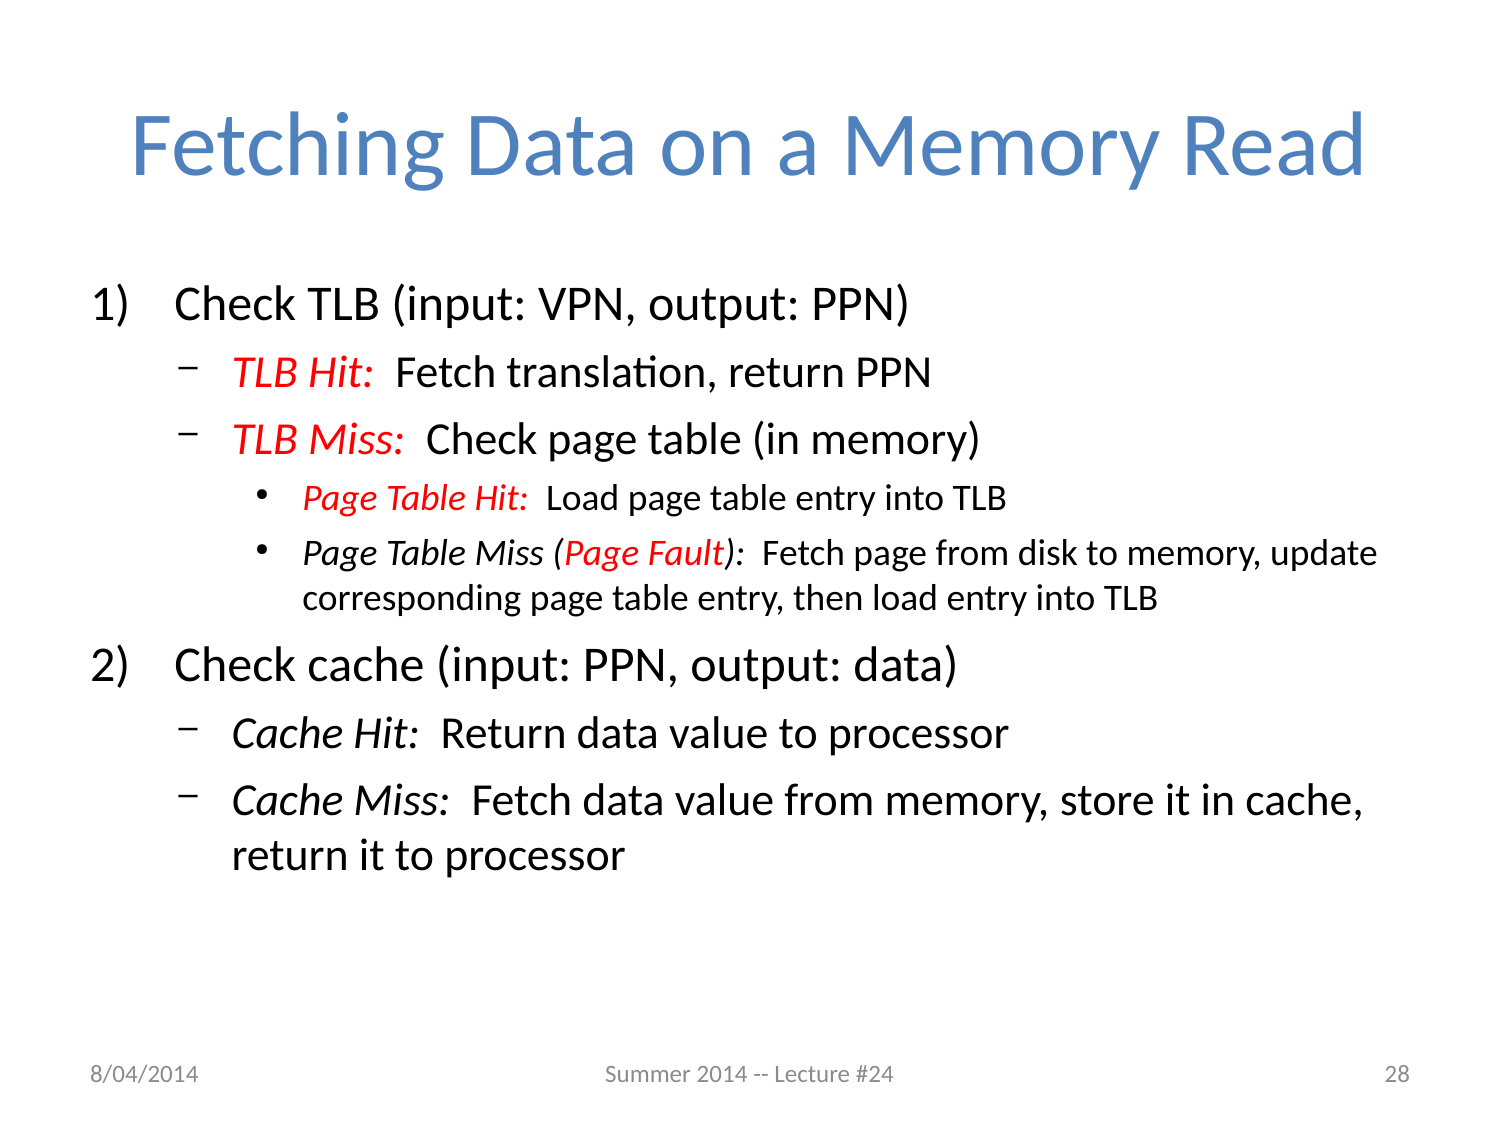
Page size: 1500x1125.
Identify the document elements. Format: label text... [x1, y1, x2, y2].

slide_number 8/04/2014 [75, 1042, 425, 1103]
slide_number <number> [1074, 1042, 1425, 1103]
list Check TLB (input: VPN, output: PPN) TLB Hit: Fetch translation, return PPN TLB Miss: Check page table (in memory) Page Table Hit: Load page table entry into TLB Page Table Miss (Page Fault): Fetch page from disk to memory, update corresponding page table entry, then load entry into TLB Check cache (input: PPN, output: data) Cache Hit: Return data value to processor Cache Miss: Fetch data value from memory, store it in cache, return it to processor [75, 262, 1425, 1073]
footer Summer 2014 -- Lecture #24 [512, 1042, 988, 1103]
title Fetching Data on a Memory Read [75, 45, 1425, 233]
